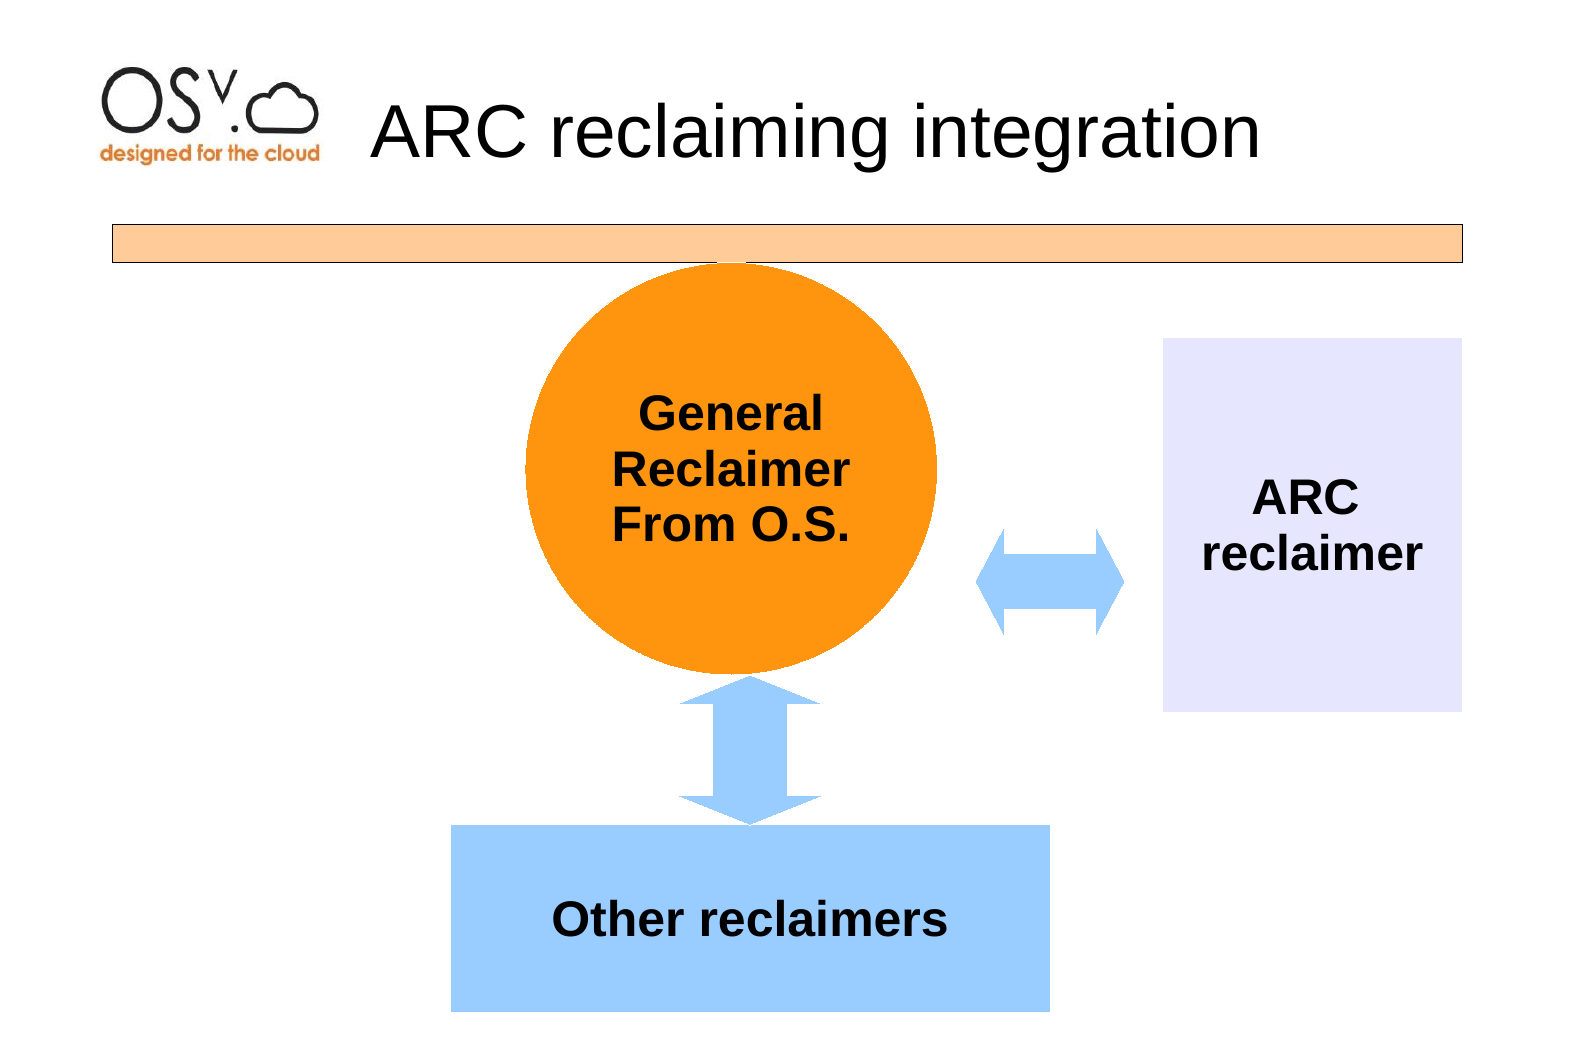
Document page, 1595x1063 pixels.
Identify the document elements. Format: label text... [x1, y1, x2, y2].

text_box [112, 224, 1463, 263]
text_box [975, 524, 1126, 638]
text_box General Reclaimer From O.S. [524, 262, 938, 676]
text_box [675, 675, 826, 826]
title ARC reclaiming integration [79, 42, 1515, 220]
text_box Other reclaimers [450, 824, 1051, 1013]
picture [83, 37, 338, 186]
text_box ARC reclaimer [1162, 337, 1463, 713]
